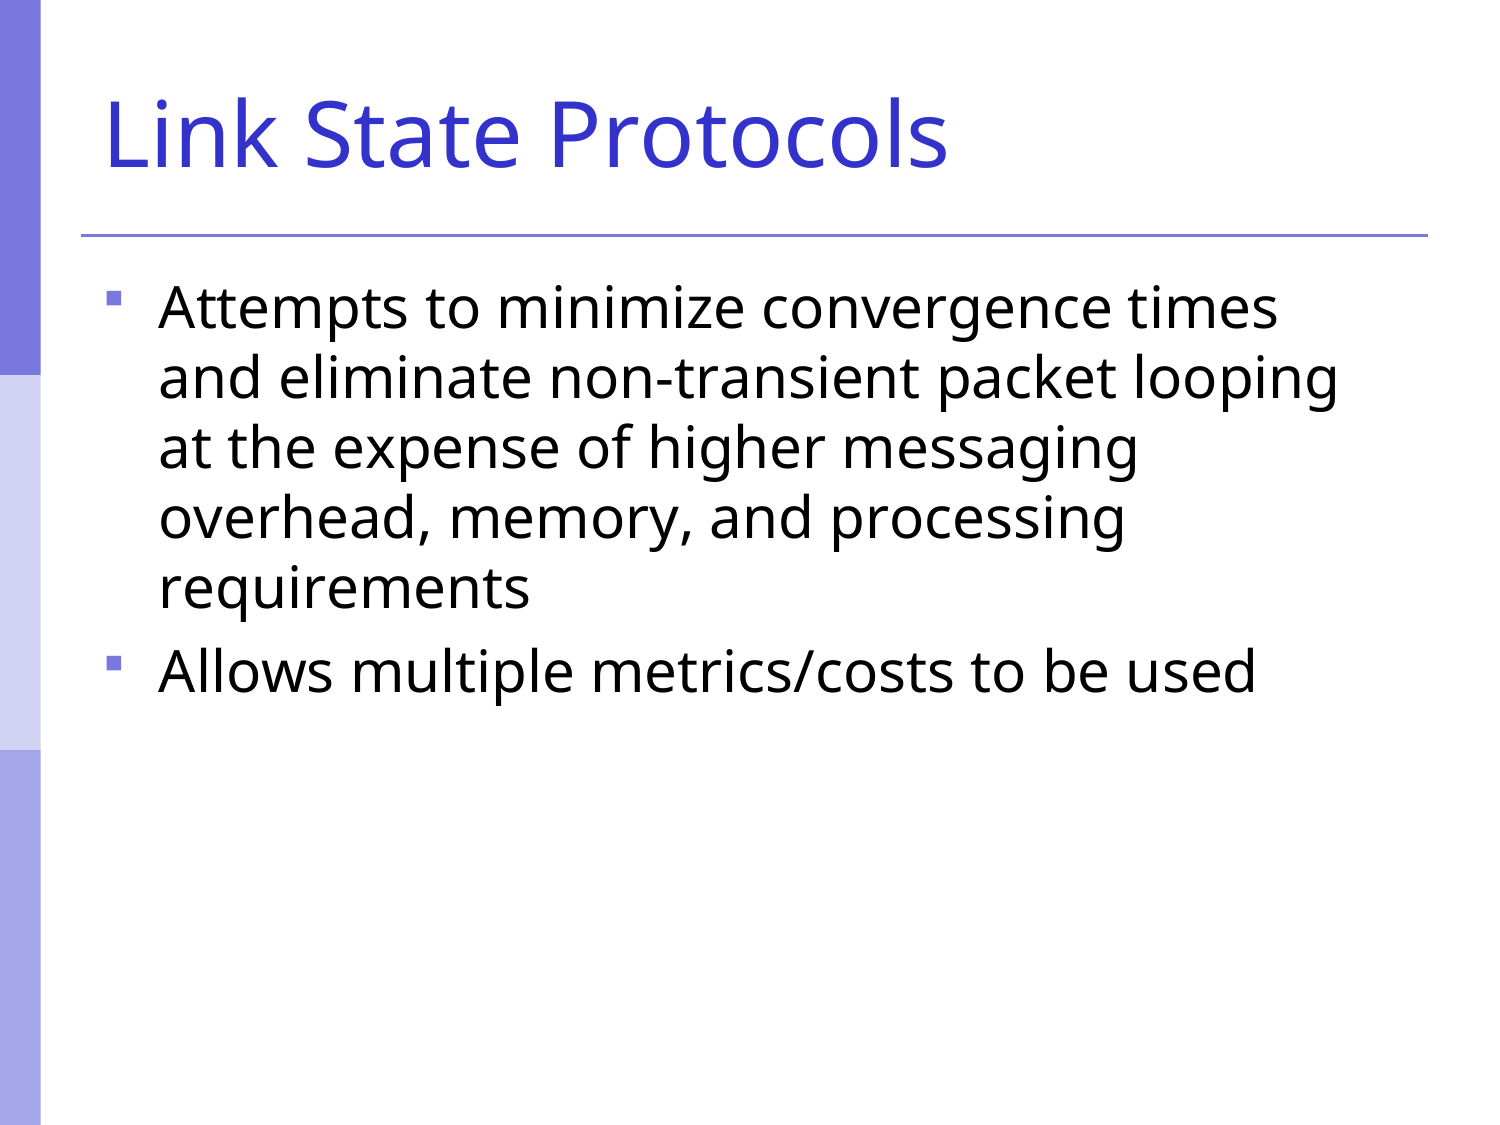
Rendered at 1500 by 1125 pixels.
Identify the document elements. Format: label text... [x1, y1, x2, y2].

list Attempts to minimize convergence times and eliminate non-transient packet looping at the expense of higher messaging overhead, memory, and processing requirements Allows multiple metrics/costs to be used [87, 262, 1363, 1026]
title Link State Protocols [87, 37, 1363, 225]
